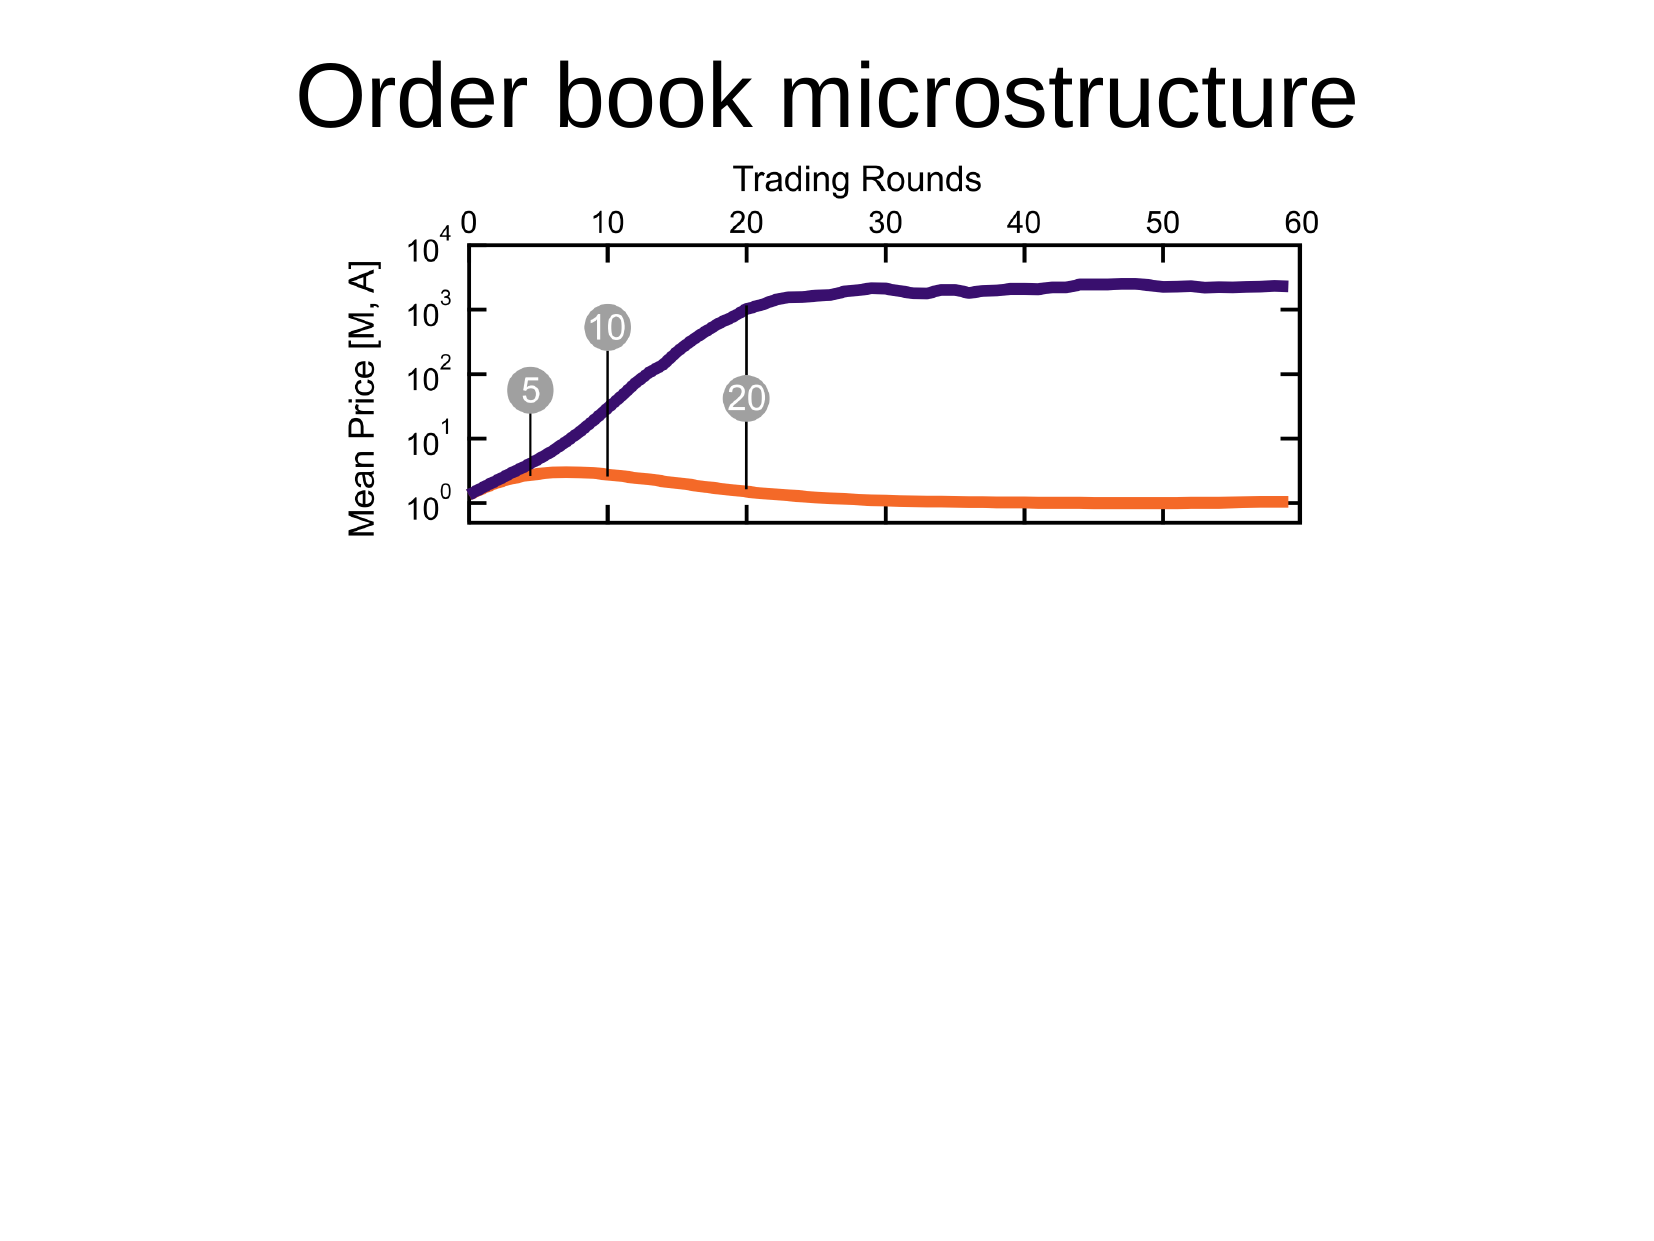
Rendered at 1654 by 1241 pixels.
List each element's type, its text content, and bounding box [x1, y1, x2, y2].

title Order book microstructure [53, 44, 1604, 147]
picture [168, 161, 1486, 538]
